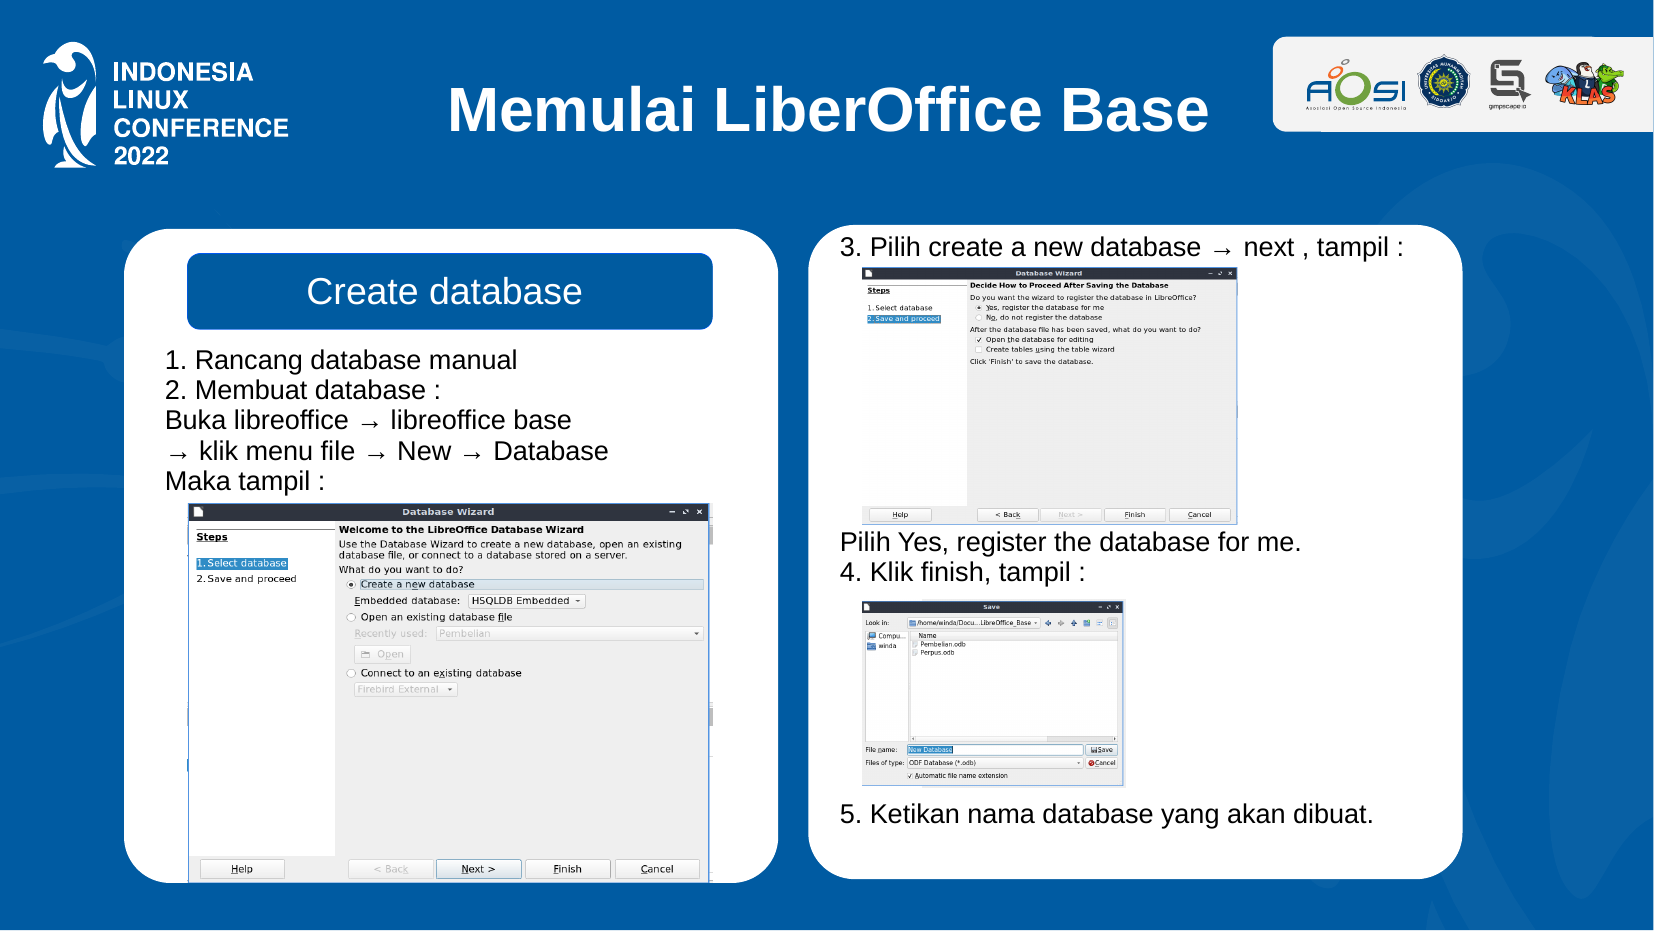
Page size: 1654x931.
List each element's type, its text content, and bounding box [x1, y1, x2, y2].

title Memulai LiberOffice Base [82, 75, 1576, 188]
picture [1545, 62, 1624, 105]
picture [862, 267, 1238, 526]
text_box 3. Pilih create a new database → next , tampil : Pilih Yes, register the database for me. 4. Klik finish, tampil : 5. Ketikan nama database yang akan dibuat. [825, 225, 1426, 863]
text_box 1. Rancang database manual 2. Membuat database : Buka libreoffice → libreoffice base → klik menu file → New → Database Maka tampil : [150, 337, 751, 504]
text_box [124, 228, 779, 883]
text_box Create database [187, 253, 713, 330]
picture [1417, 54, 1471, 75]
picture [862, 599, 1126, 788]
text_box [808, 226, 1463, 880]
picture [187, 504, 713, 883]
